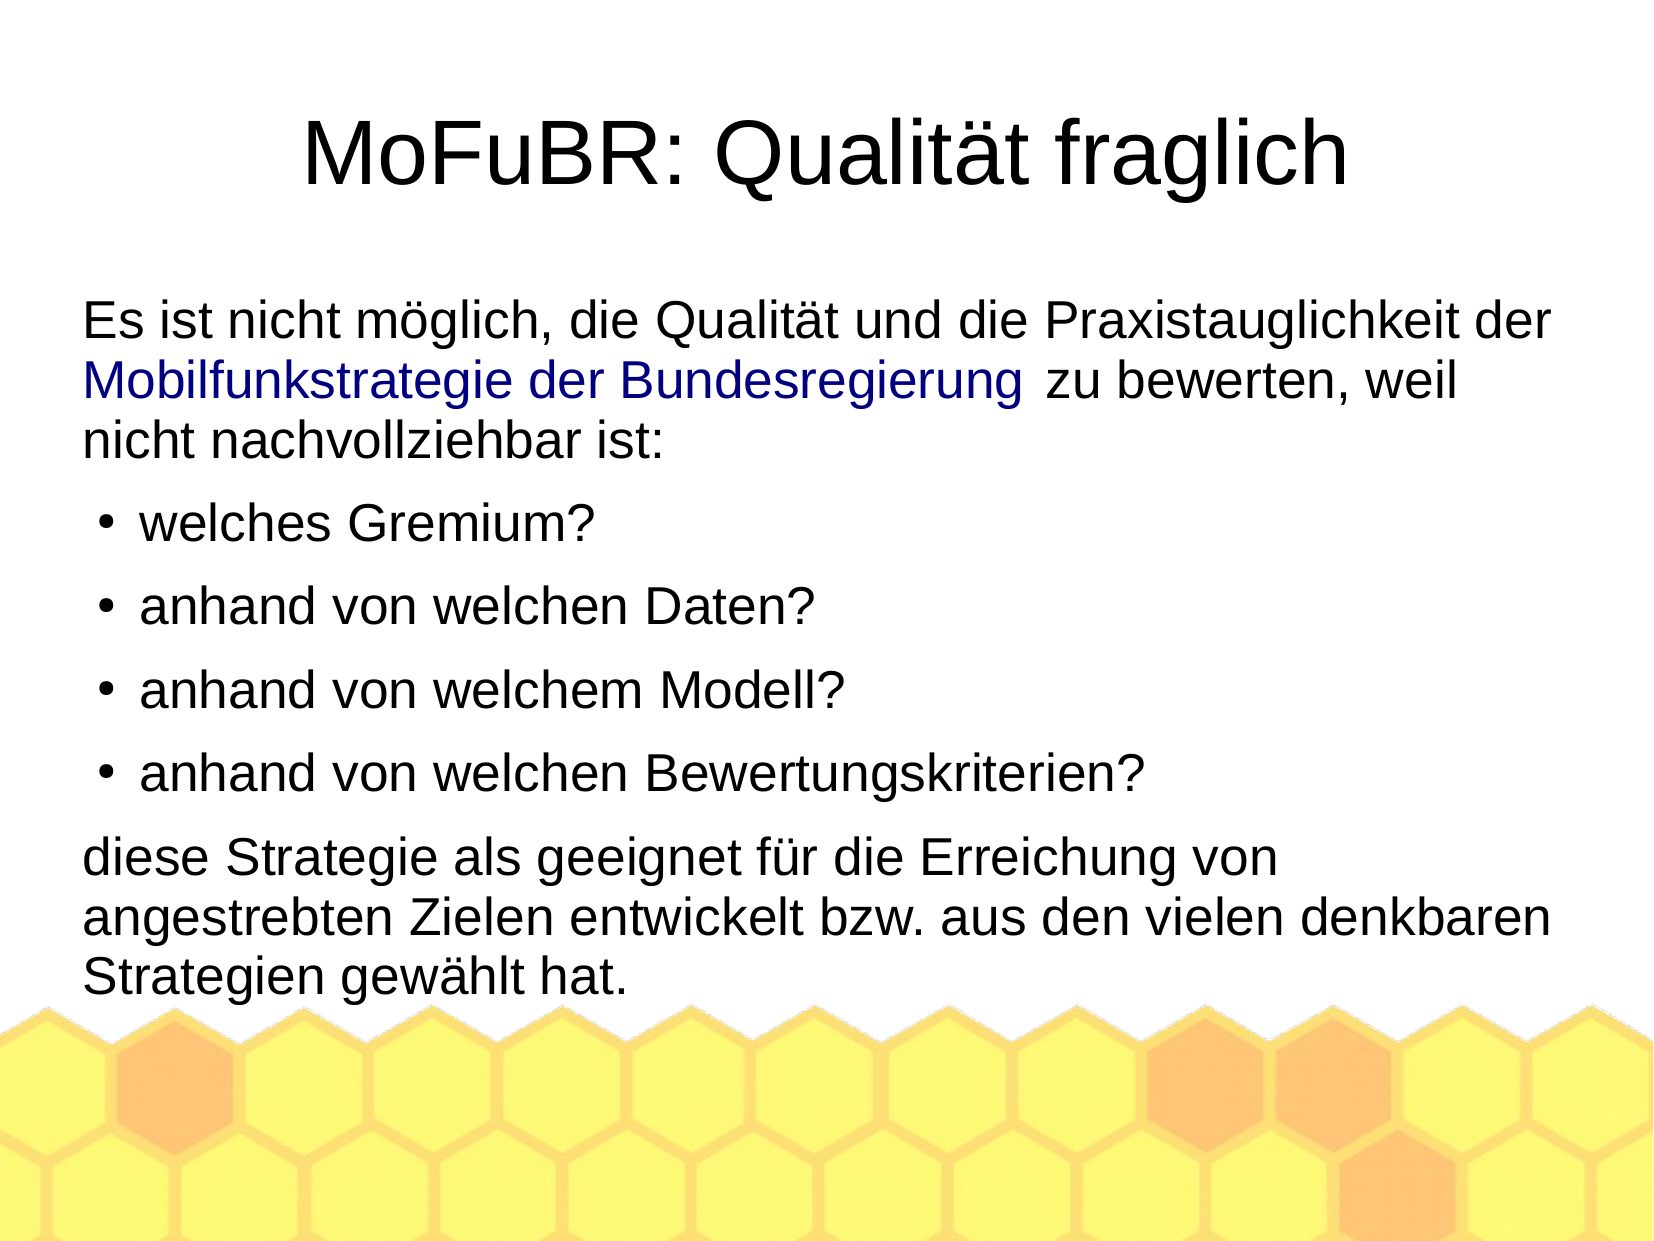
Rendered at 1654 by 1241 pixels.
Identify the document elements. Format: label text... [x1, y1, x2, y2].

picture [0, 1001, 1654, 1241]
title MoFuBR: Qualität fraglich [82, 49, 1571, 257]
list Es ist nicht möglich, die Qualität und die Praxistauglichkeit der Mobilfunkstrategie der Bundesregierung zu bewerten, weil nicht nachvollziehbar ist: welches Gremium? anhand von welchen Daten? anhand von welchem Modell? anhand von welchen Bewertungskriterien? diese Strategie als geeignet für die Erreichung von angestrebten Zielen entwickelt bzw. aus den vielen denkbaren Strategien gewählt hat. [82, 290, 1571, 1010]
